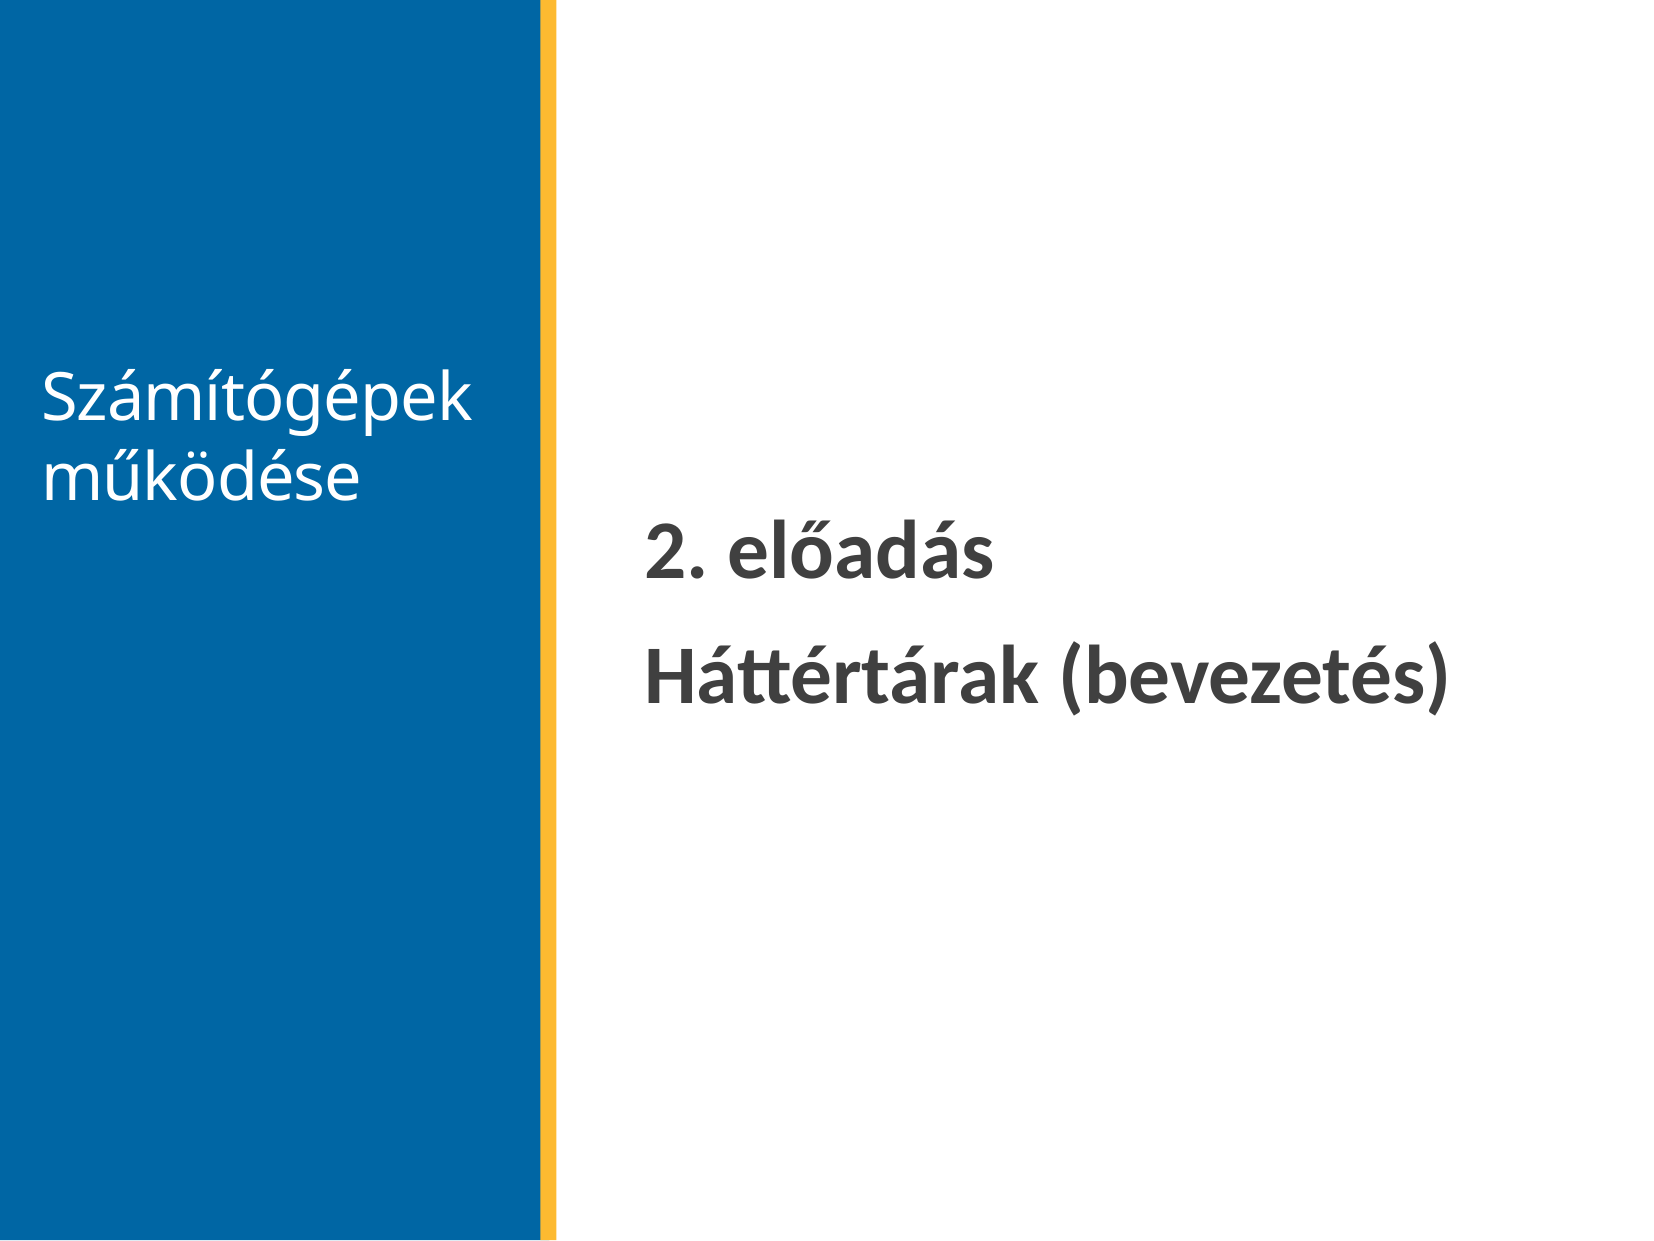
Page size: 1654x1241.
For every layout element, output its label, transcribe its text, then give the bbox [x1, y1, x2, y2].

list 2. előadás Háttértárak (bevezetés) [625, 132, 1532, 1084]
title Számítógépek működése [25, 107, 497, 521]
